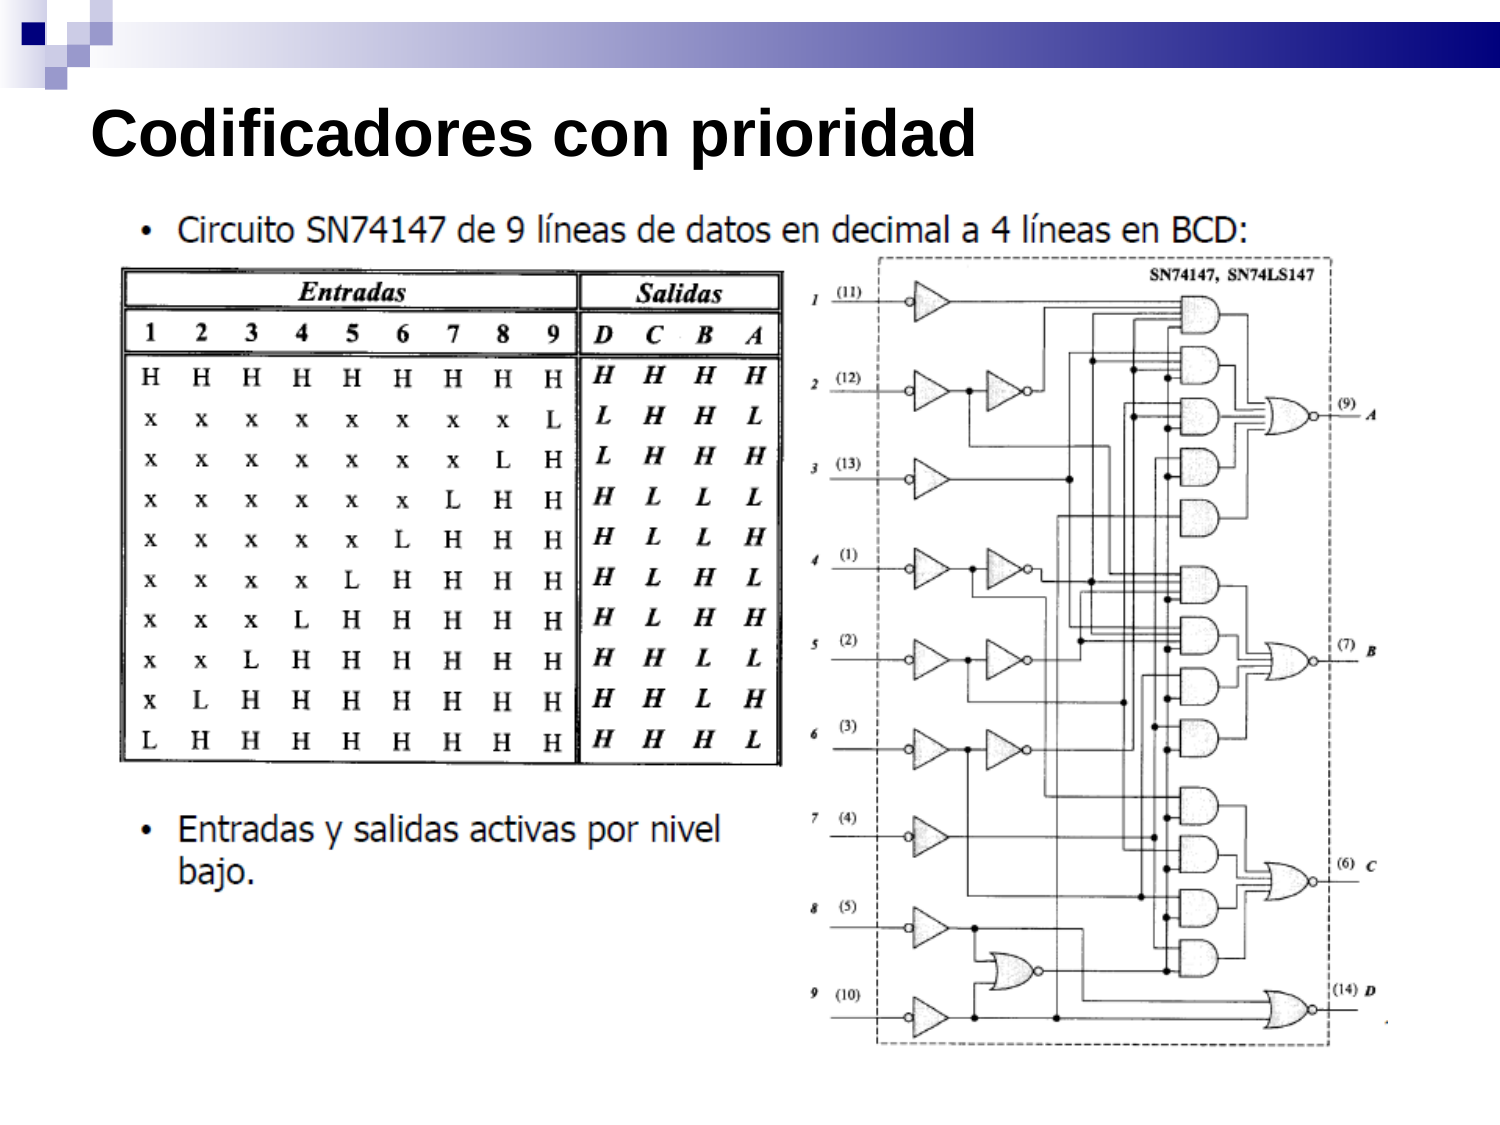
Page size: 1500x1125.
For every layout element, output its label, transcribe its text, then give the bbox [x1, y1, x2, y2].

title Codificadores con prioridad [75, 75, 1426, 185]
picture [112, 207, 1388, 1055]
